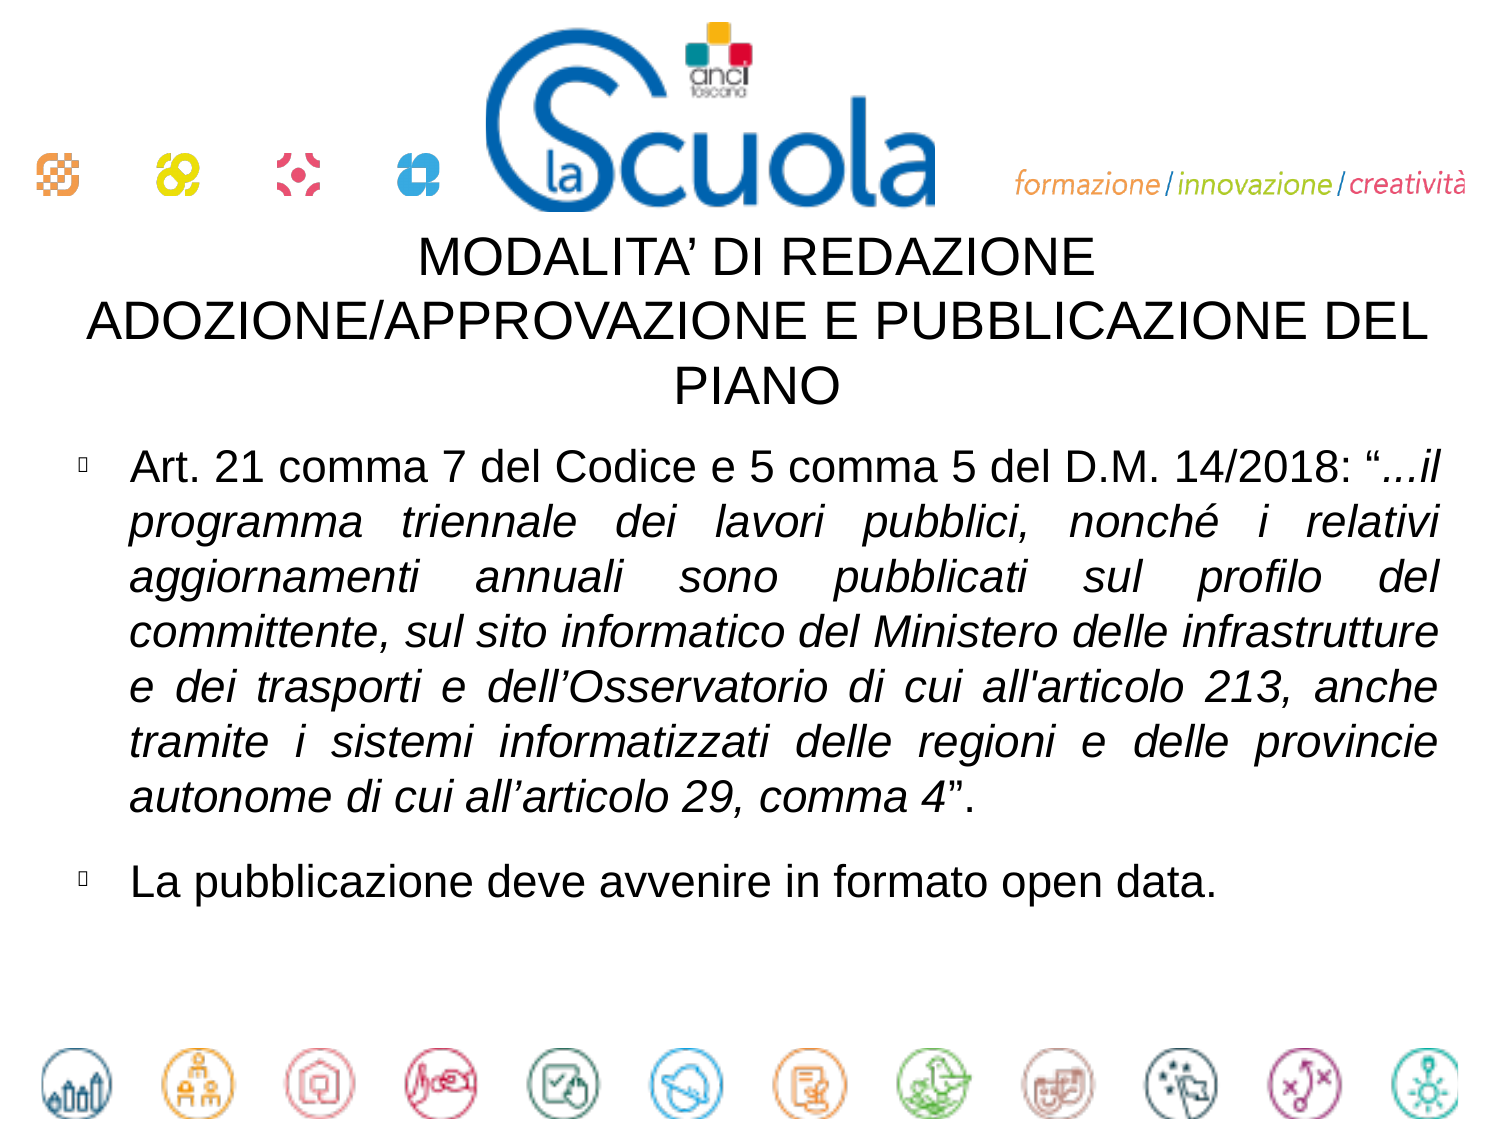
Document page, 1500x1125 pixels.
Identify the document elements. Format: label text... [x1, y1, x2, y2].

text_box Art. 21 comma 7 del Codice e 5 comma 5 del D.M. 14/2018: “...il programma triennale dei lavori pubblici, nonché i relativi aggiornamenti annuali sono pubblicati sul profilo del committente, sul sito informatico del Ministero delle infrastrutture e dei trasporti e dell’Osservatorio di cui all'articolo 213, anche tramite i sistemi informatizzati delle regioni e delle provincie autonome di cui all’articolo 29, comma 4”. La pubblicazione deve avvenire in formato open data. [58, 436, 1441, 1090]
text_box MODALITA’ DI REDAZIONE ADOZIONE/APPROVAZIONE E PUBBLICAZIONE DEL PIANO [82, 224, 1433, 413]
